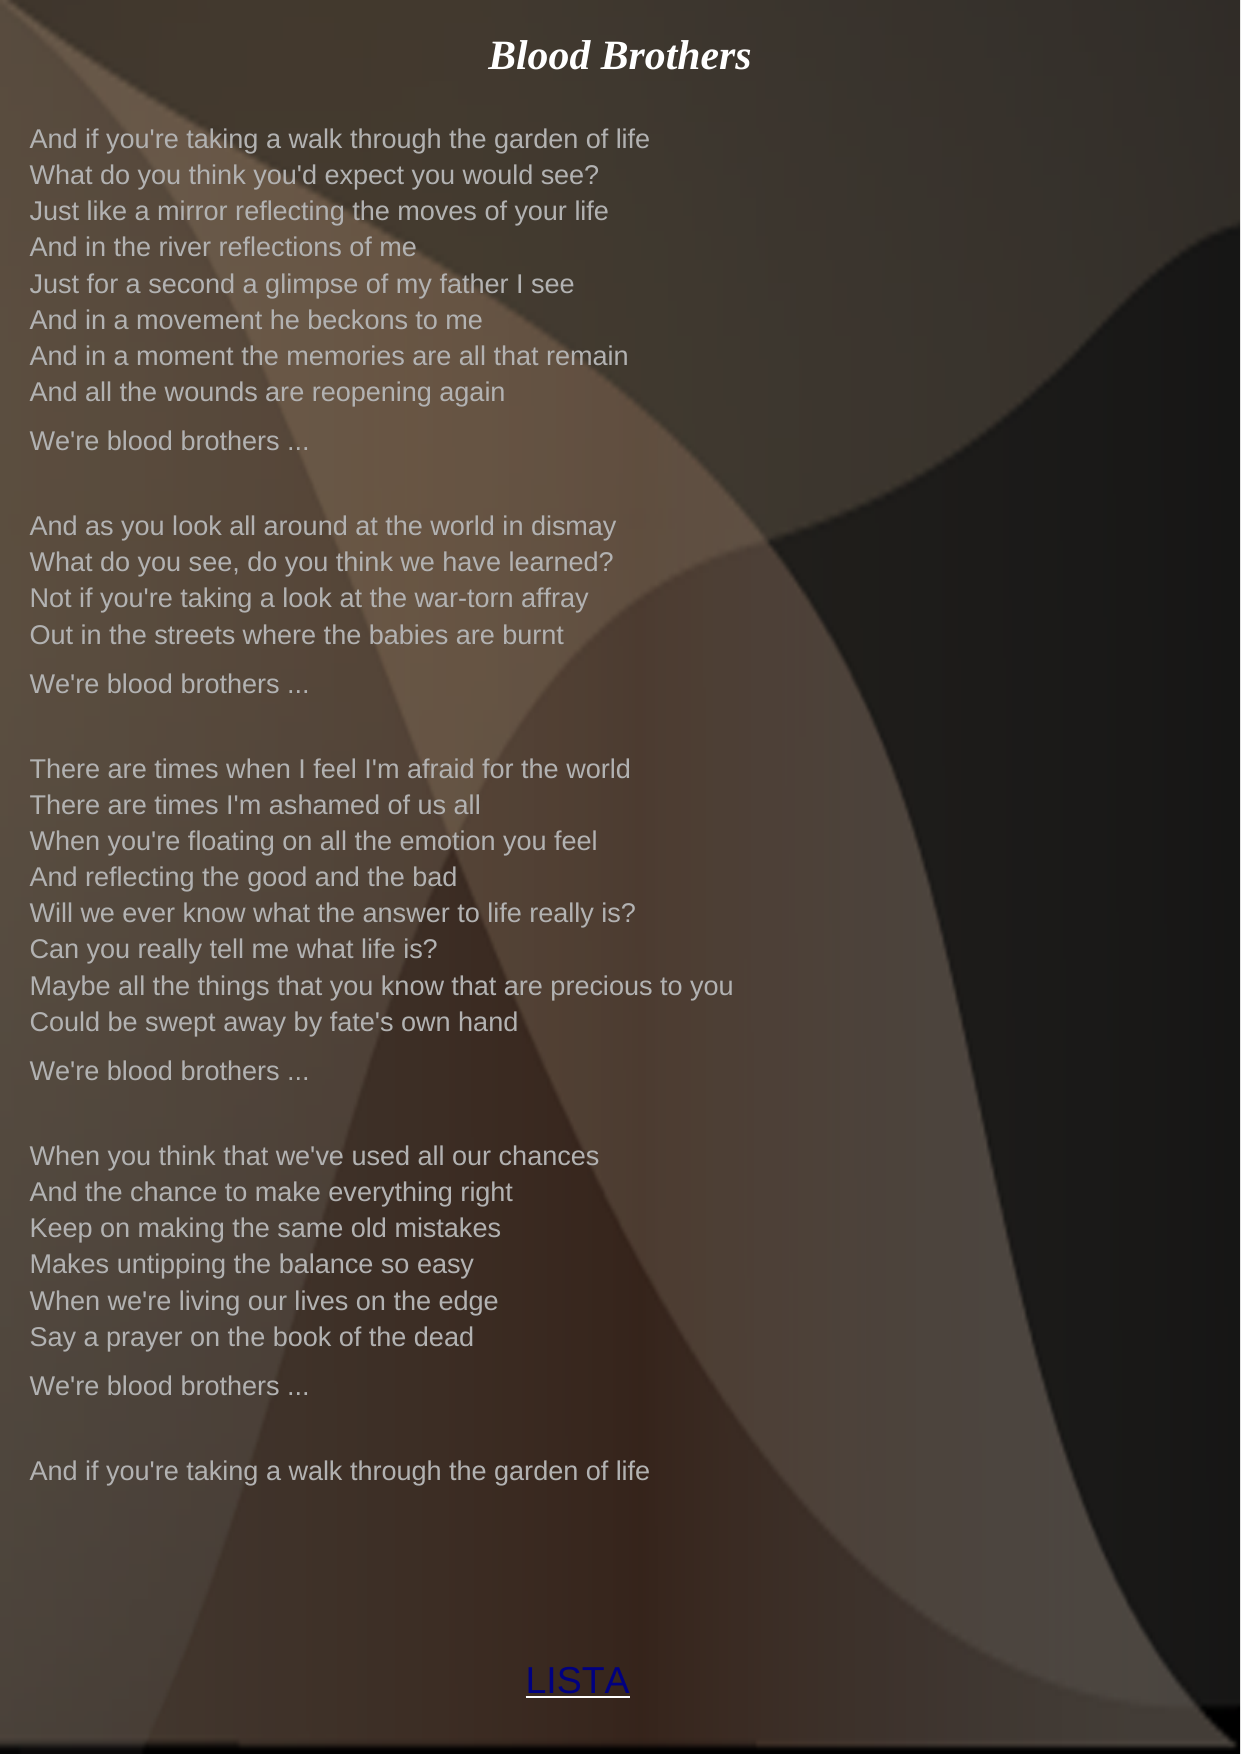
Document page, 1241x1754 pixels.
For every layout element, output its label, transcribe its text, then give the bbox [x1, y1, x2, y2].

text_box LISTA [525, 1659, 657, 1702]
title Blood Brothers [88, 23, 1152, 88]
picture [0, 0, 1241, 1754]
subtitle And if you're taking a walk through the garden of life What do you think you'd expect you would see? Just like a mirror reflecting the moves of your life And in the river reflections of me Just for a second a glimpse of my father I see And in a movement he beckons to me And in a moment the memories are all that remain And all the wounds are reopening again We're blood brothers ... And as you look all around at the world in dismay What do you see, do you think we have learned? Not if you're taking a look at the war-torn affray Out in the streets where the babies are burnt We're blood brothers ... There are times when I feel I'm afraid for the world There are times I'm ashamed of us all When you're floating on all the emotion you feel And reflecting the good and the bad Will we ever know what the answer to life really is? Can you really tell me what life is? Maybe all the things that you know that are precious to you Could be swept away by fate's own hand We're blood brothers ... When you think that we've used all our chances And the chance to make everything right Keep on making the same old mistakes Makes untipping the balance so easy When we're living our lives on the edge Say a prayer on the book of the dead We're blood brothers ... And if you're taking a walk through the garden of life [29, 124, 1211, 1478]
